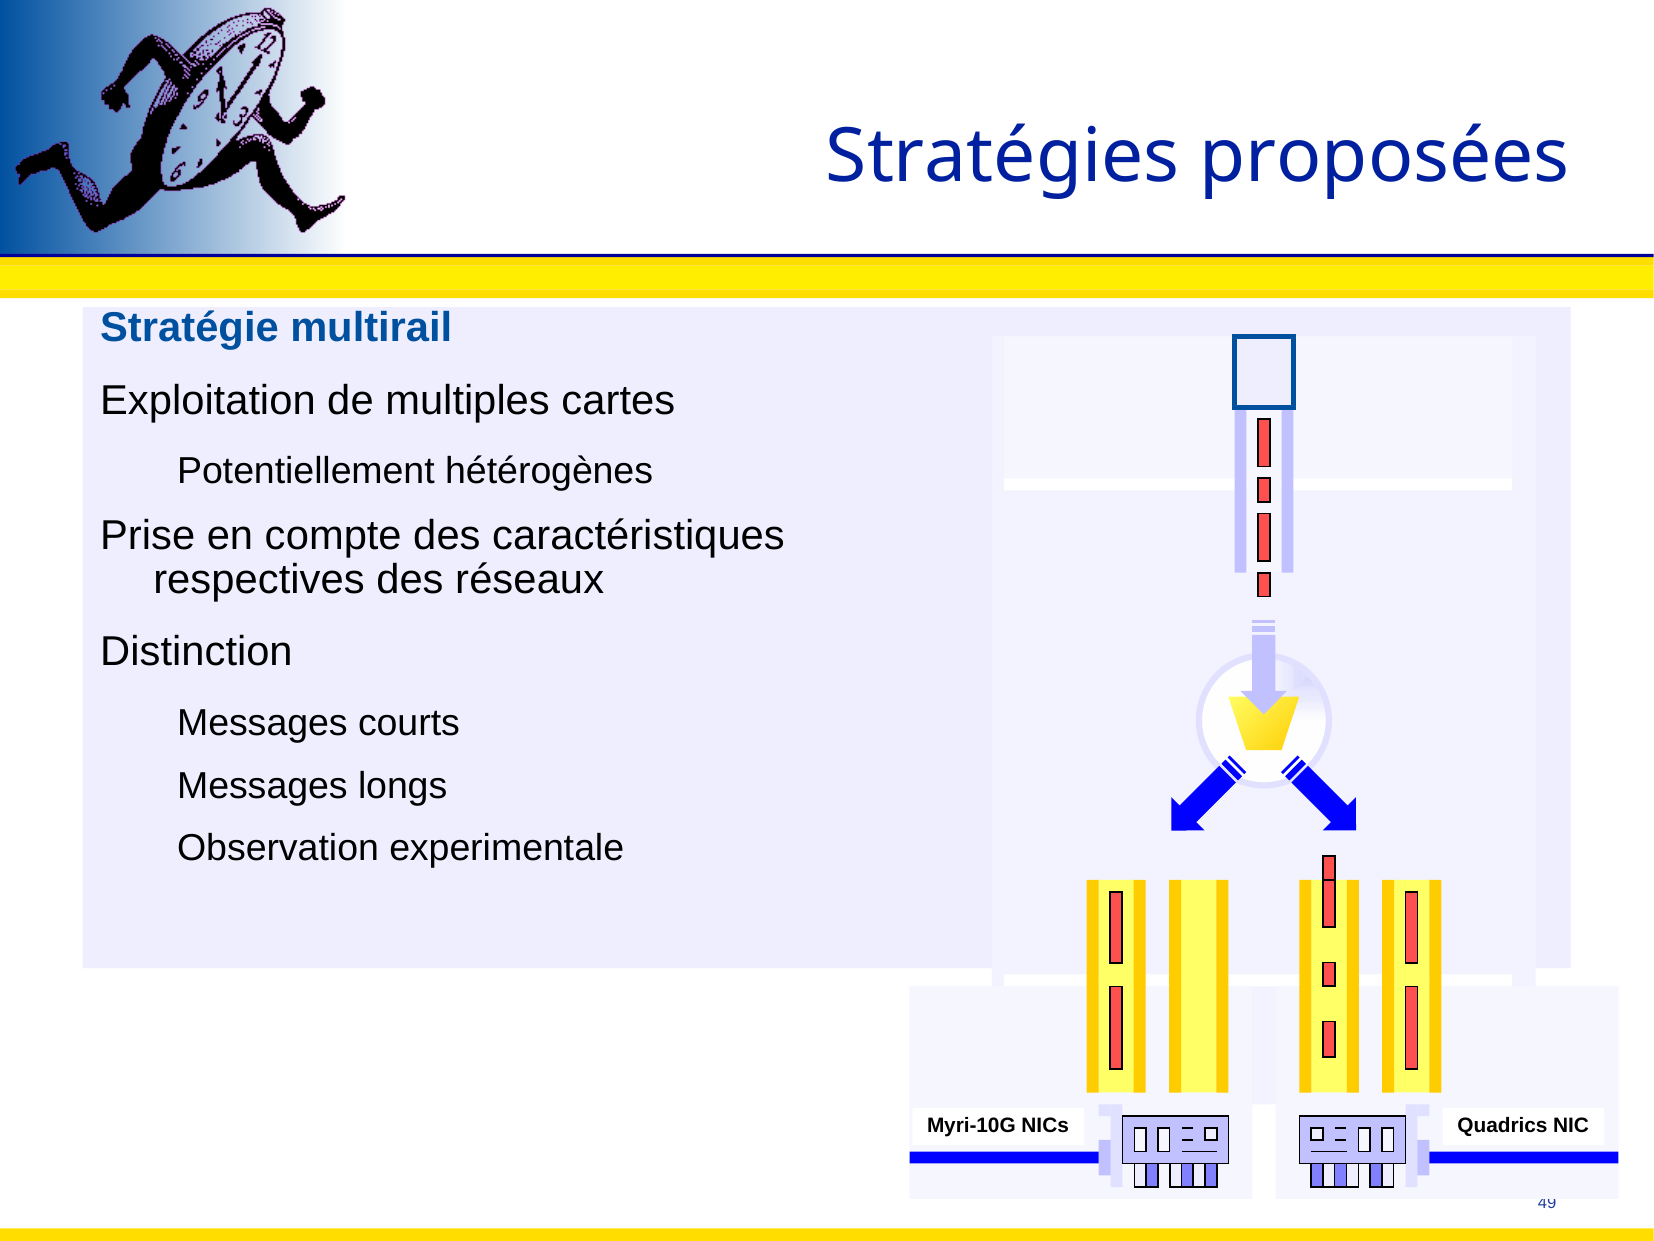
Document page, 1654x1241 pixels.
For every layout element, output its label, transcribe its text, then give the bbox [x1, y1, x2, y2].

title Stratégies proposées [372, 49, 1571, 257]
picture [14, 0, 353, 245]
list Stratégie multirail Exploitation de multiples cartes Potentiellement hétérogènes Prise en compte des caractéristiques respectives des réseaux Distinction Messages courts Messages longs Observation experimentale [82, 307, 1571, 969]
text_box Myri-10G NICs [912, 1107, 1084, 1146]
text_box [909, 336, 1619, 1199]
text_box Quadrics NIC [1442, 1107, 1604, 1146]
